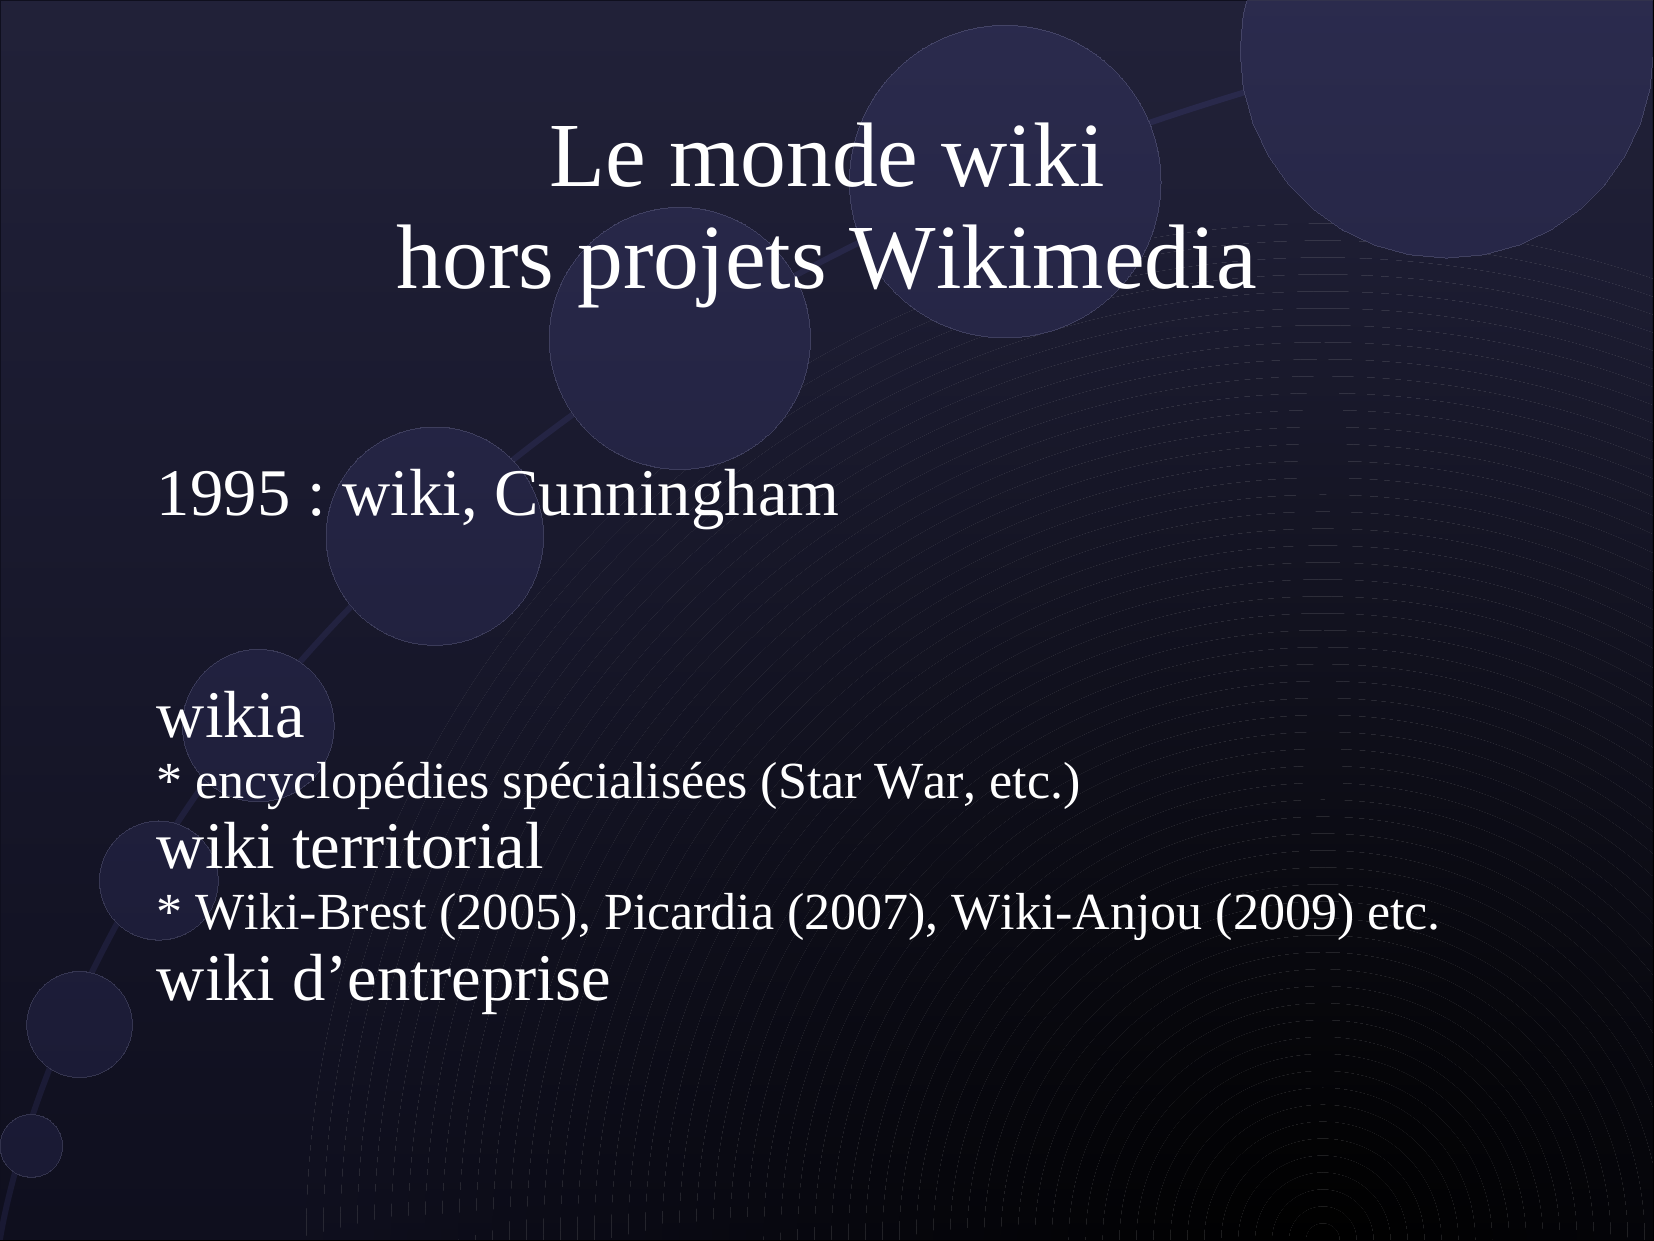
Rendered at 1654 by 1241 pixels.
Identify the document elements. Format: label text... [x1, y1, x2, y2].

title Le monde wiki hors projets Wikimedia [121, 95, 1534, 318]
subtitle 1995 : wiki, Cunningham wikia * encyclopédies spécialisées (Star War, etc.) wiki territorial * Wiki-Brest (2005), Picardia (2007), Wiki-Anjou (2009) etc. wiki d’entreprise [121, 344, 1534, 1127]
